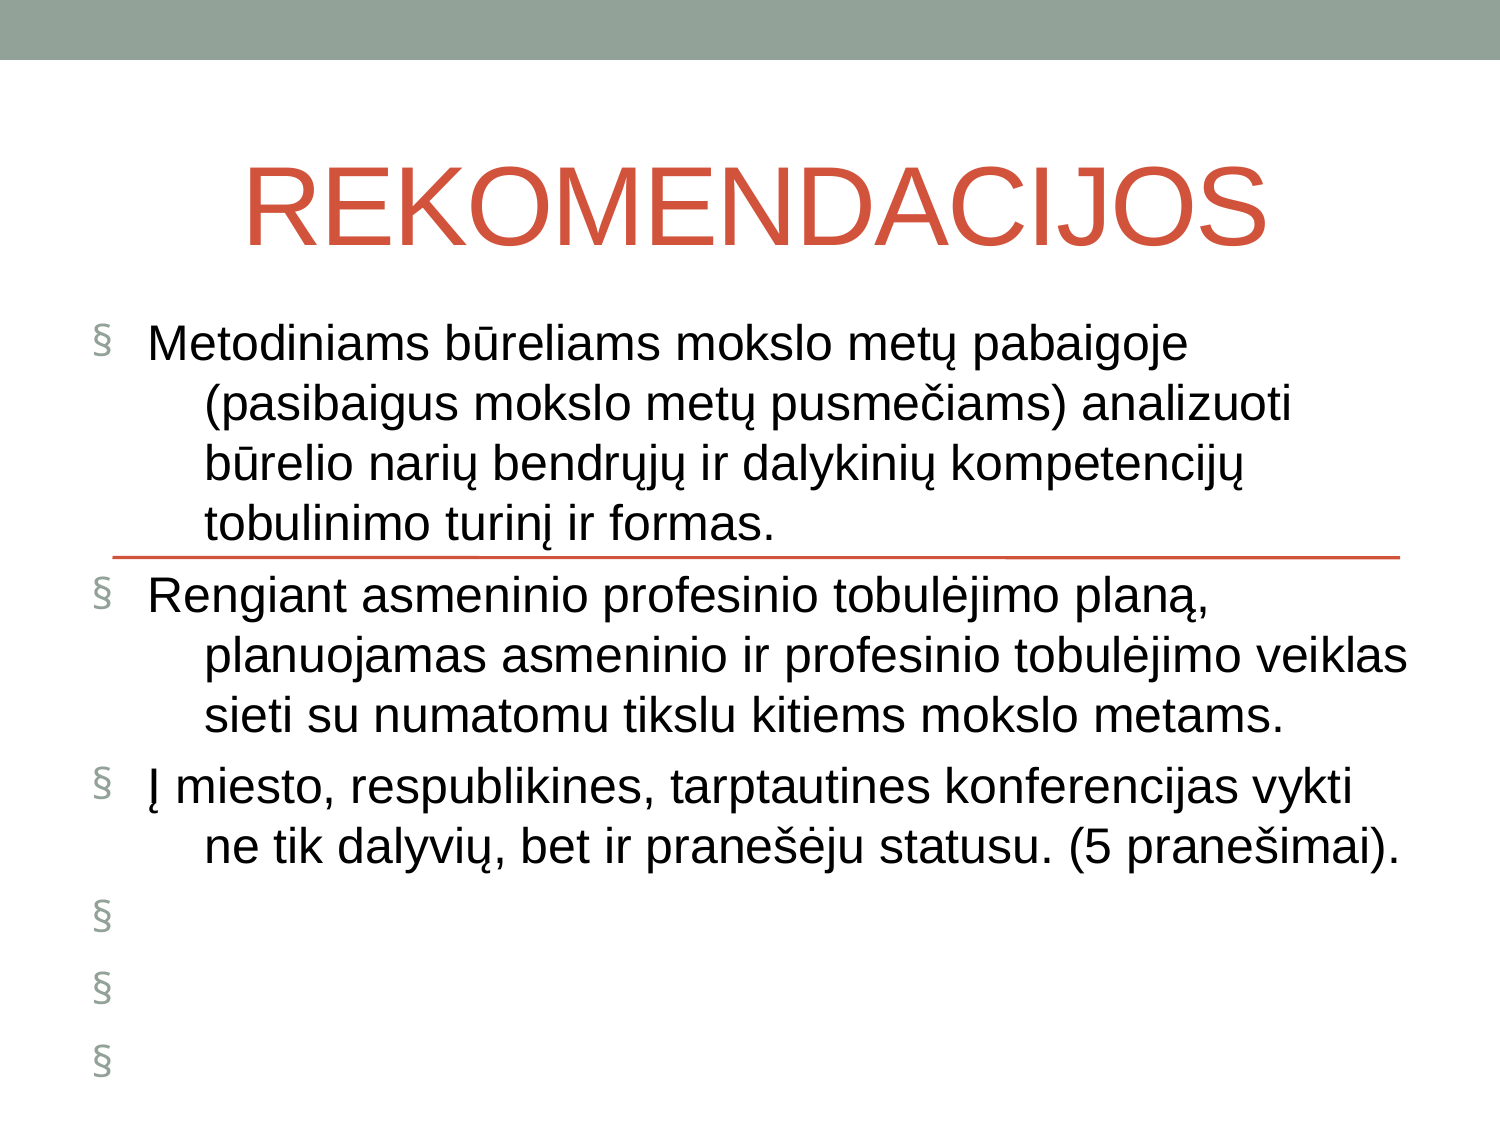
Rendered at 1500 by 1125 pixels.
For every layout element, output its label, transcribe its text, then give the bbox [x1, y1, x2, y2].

subtitle Metodiniams būreliams mokslo metų pabaigoje (pasibaigus mokslo metų pusmečiams) analizuoti būrelio narių bendrųjų ir dalykinių kompetencijų tobulinimo turinį ir formas. Rengiant asmeninio profesinio tobulėjimo planą, planuojamas asmeninio ir profesinio tobulėjimo veiklas sieti su numatomu tikslu kitiems mokslo metams. Į miesto, respublikines, tarptautines konferencijas vykti ne tik dalyvių, bet ir pranešėju statusu. (5 pranešimai). [76, 302, 1436, 1024]
title rekomendacijos [112, 125, 1400, 263]
